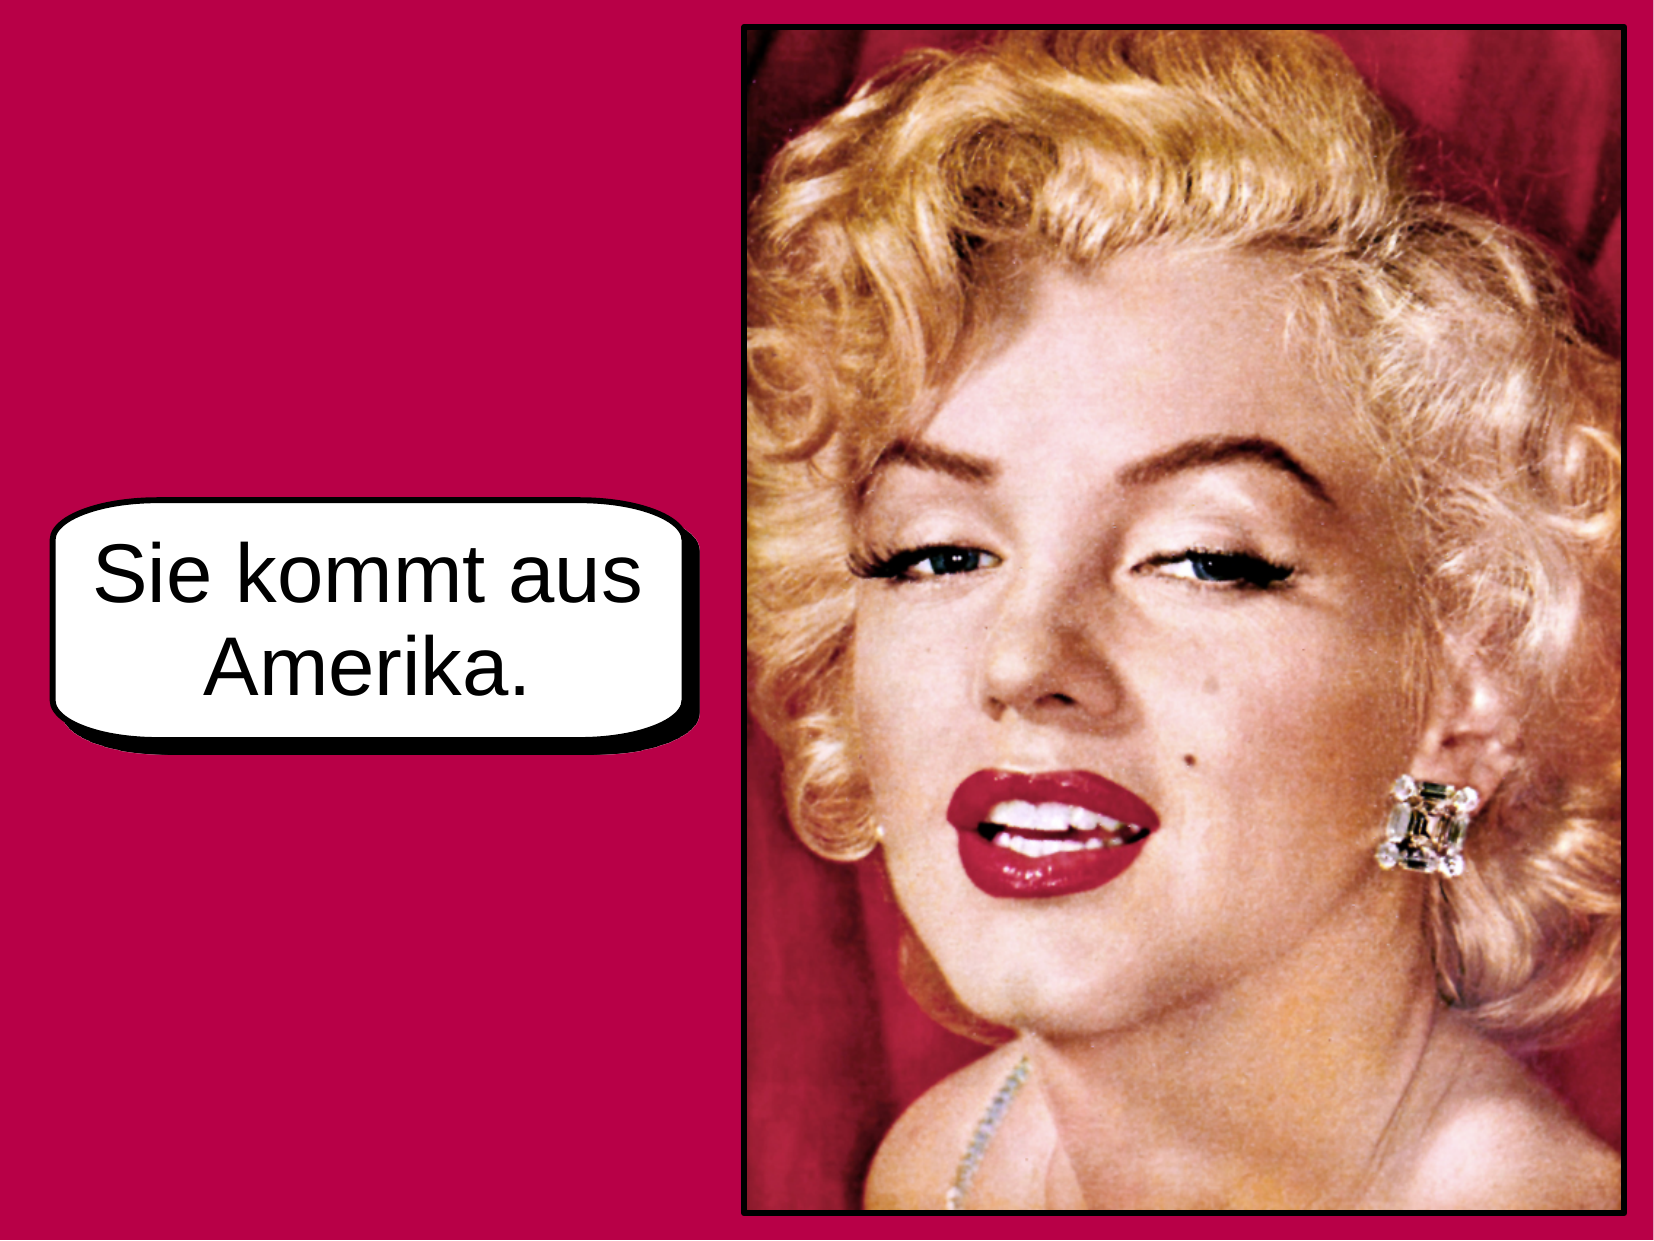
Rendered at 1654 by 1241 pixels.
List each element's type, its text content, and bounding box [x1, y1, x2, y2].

text_box [68, 500, 669, 519]
text_box [68, 721, 670, 741]
picture [747, 29, 1622, 1211]
text_box Sie kommt aus Amerika. [52, 519, 684, 721]
